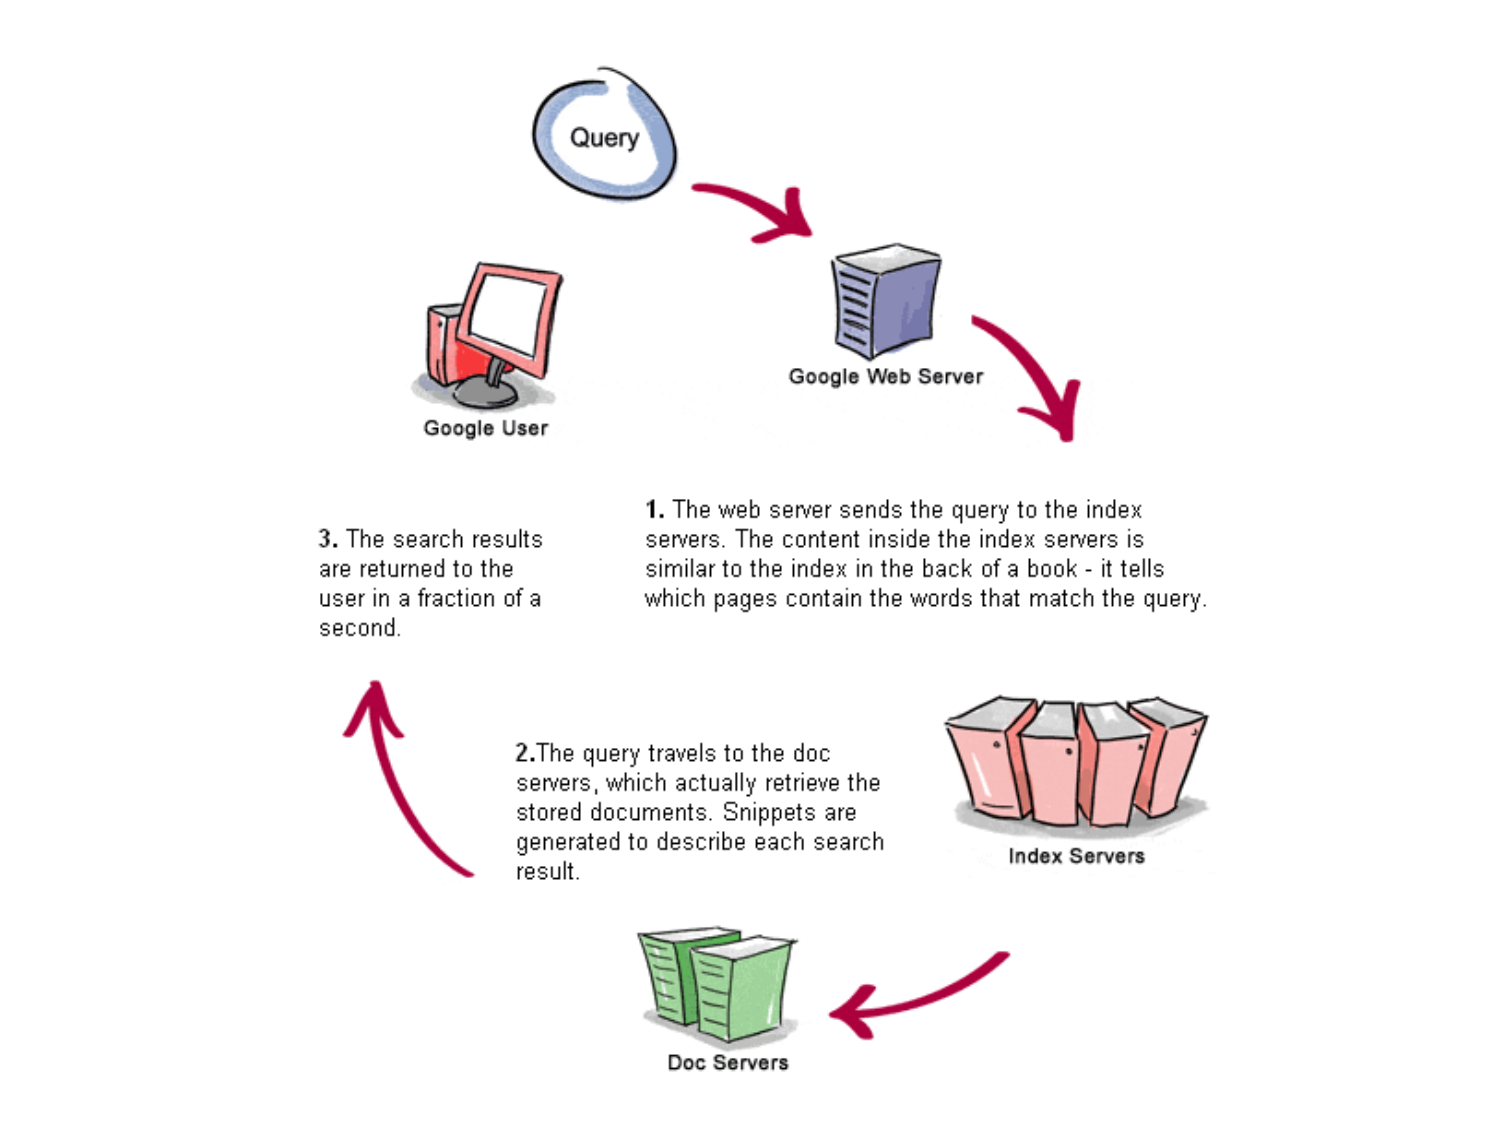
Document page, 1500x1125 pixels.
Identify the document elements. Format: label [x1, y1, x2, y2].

picture [194, 44, 1282, 1105]
